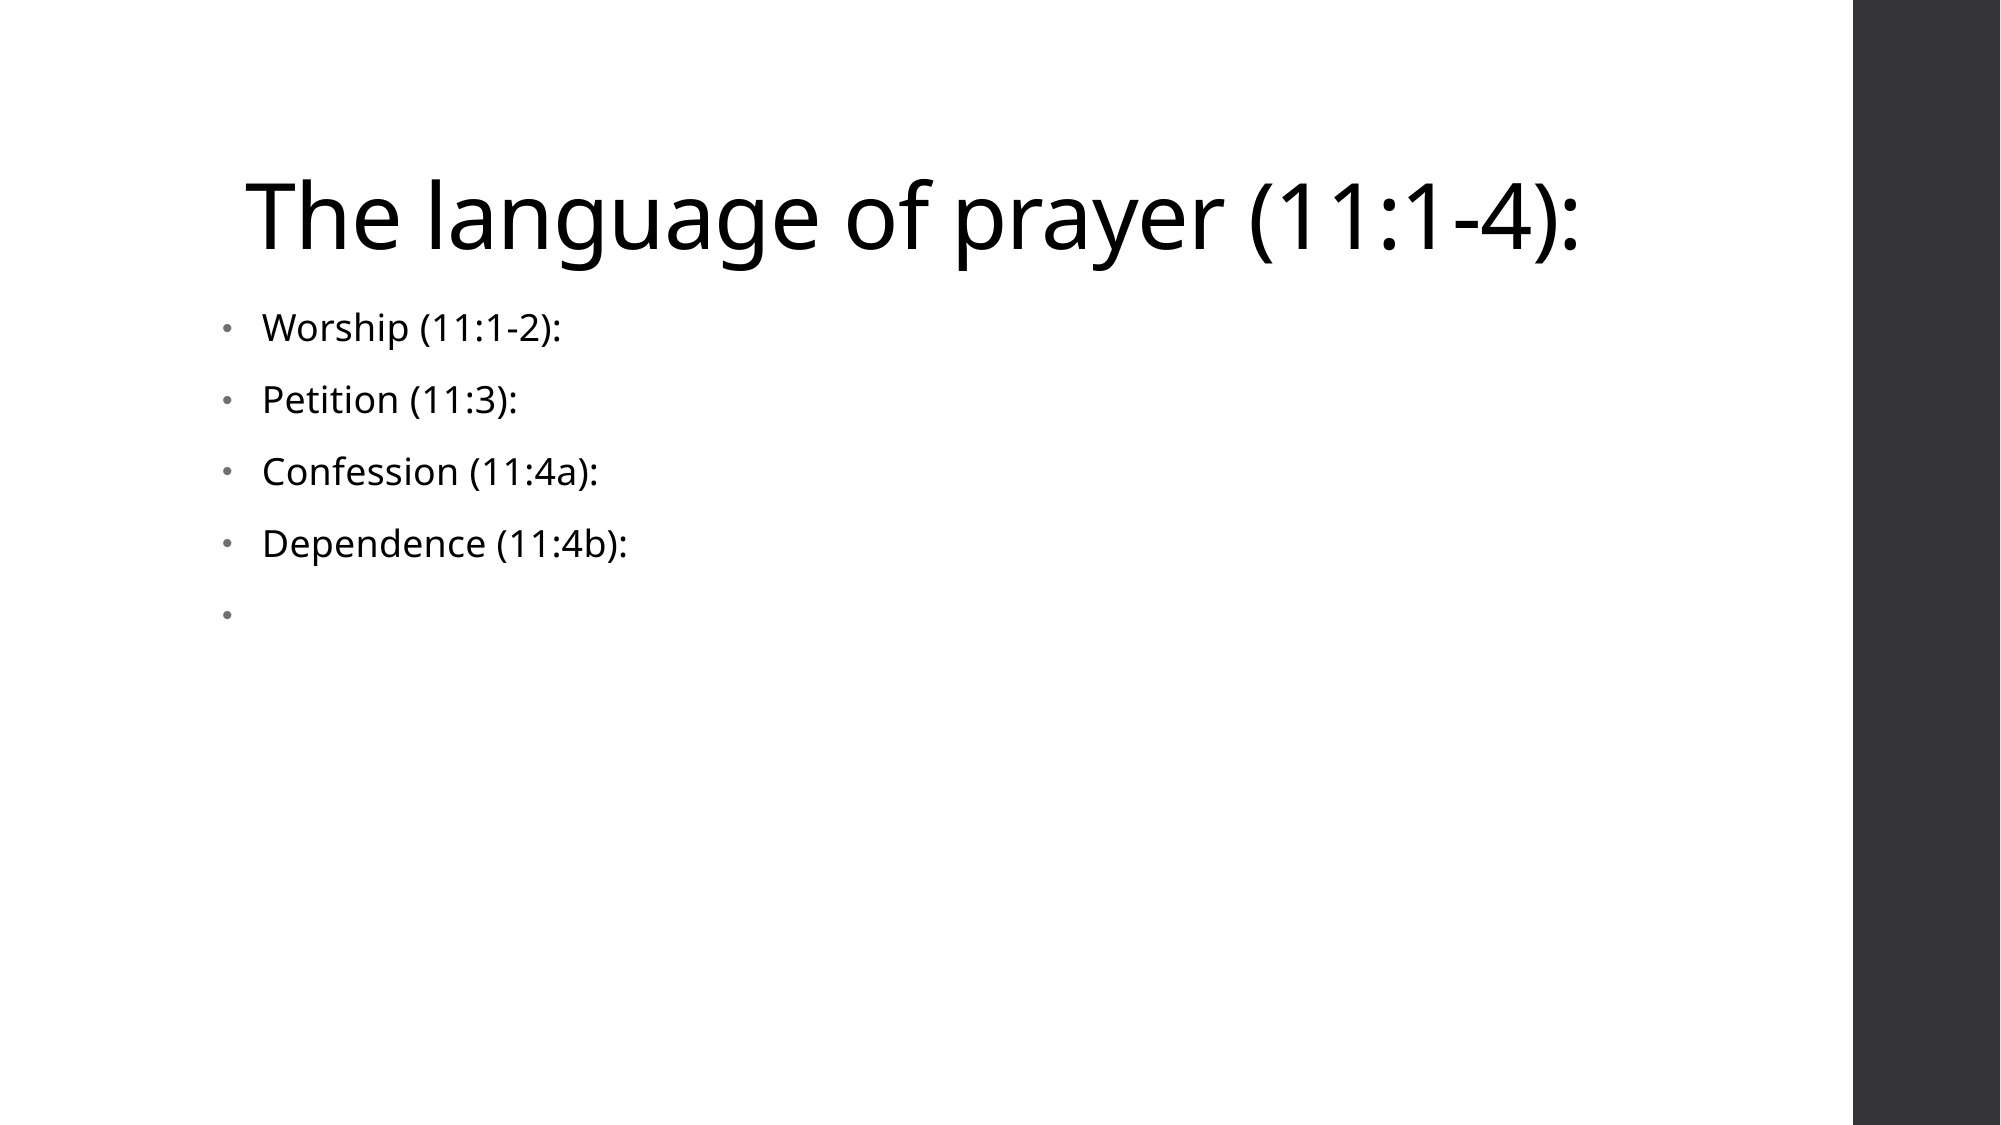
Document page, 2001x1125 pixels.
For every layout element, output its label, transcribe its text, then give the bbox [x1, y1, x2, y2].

list Worship (11:1-2): Petition (11:3): Confession (11:4a): Dependence (11:4b): [206, 299, 1617, 1014]
title The language of prayer (11:1-4): [206, 60, 1797, 278]
